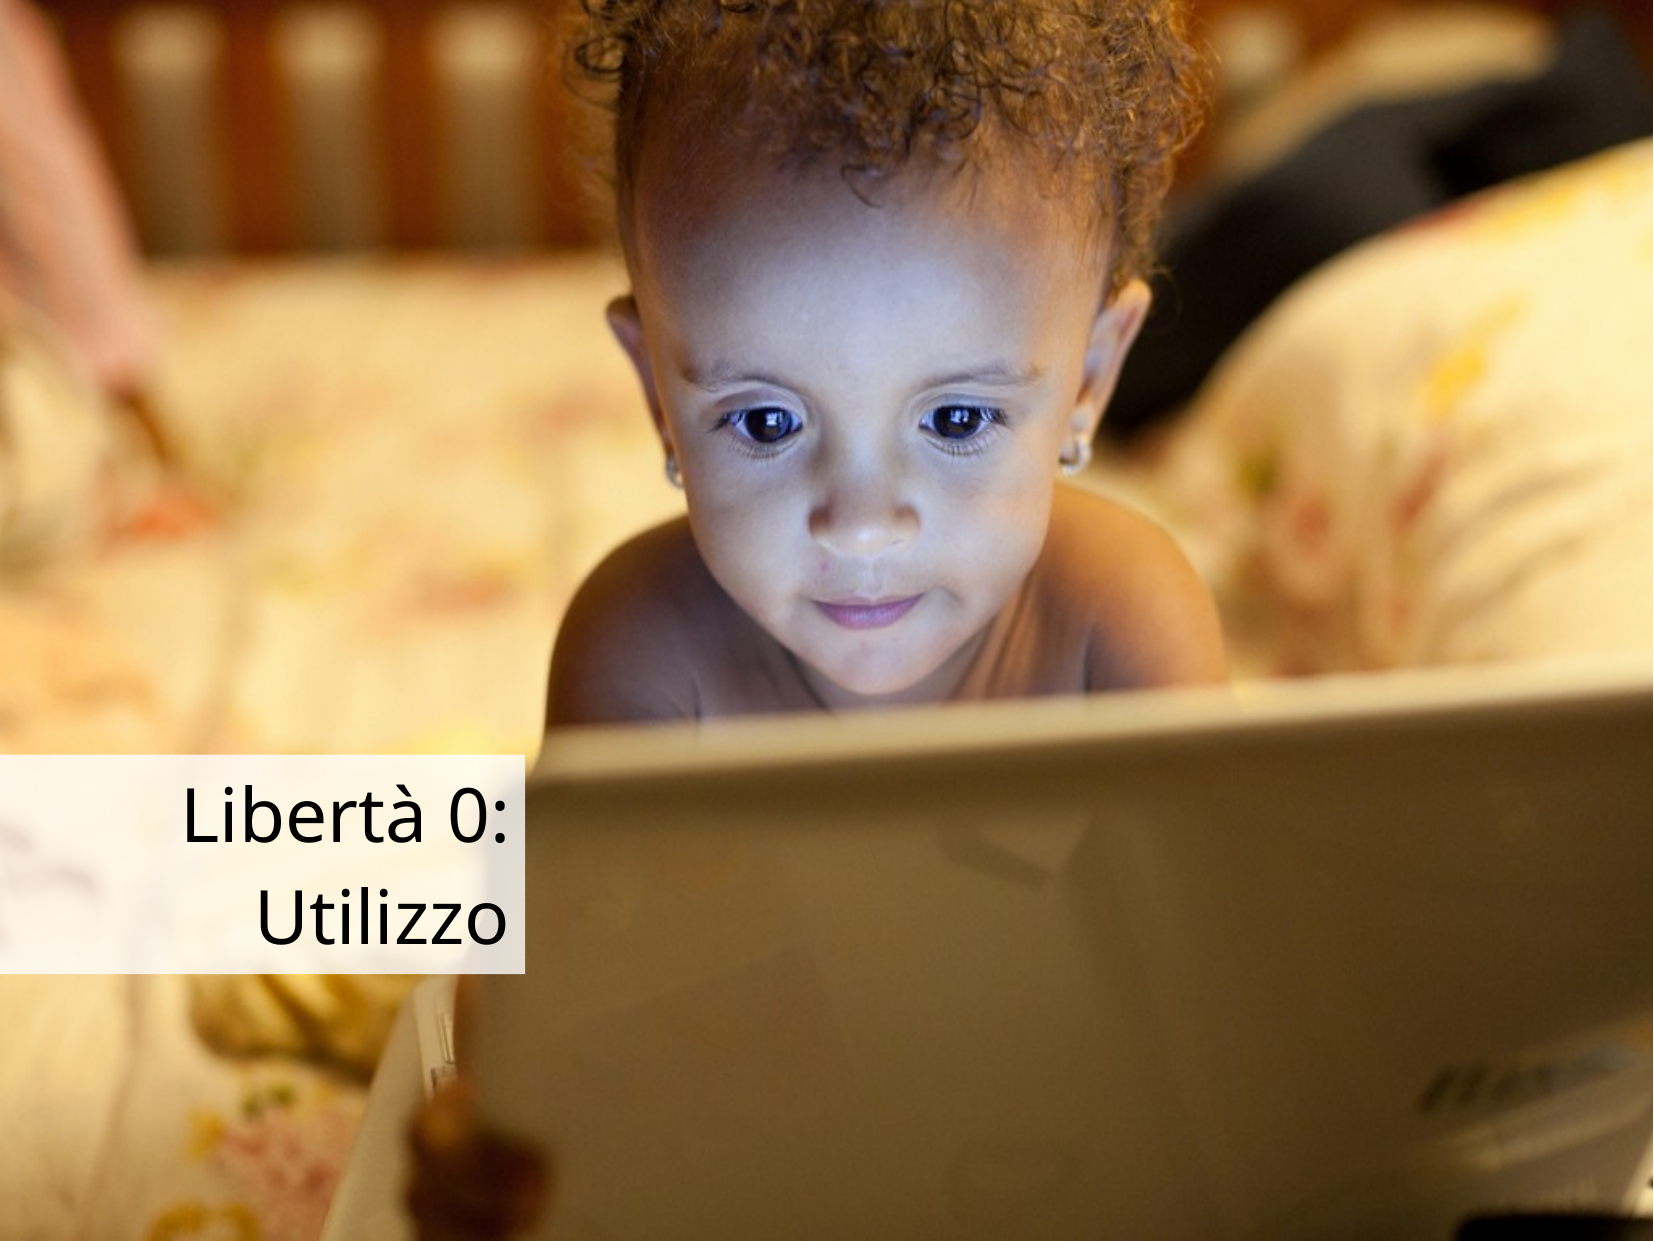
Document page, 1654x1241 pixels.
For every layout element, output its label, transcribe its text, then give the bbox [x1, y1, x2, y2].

text_box Libertà 0: Utilizzo [0, 754, 526, 759]
picture [0, 0, 1653, 1241]
